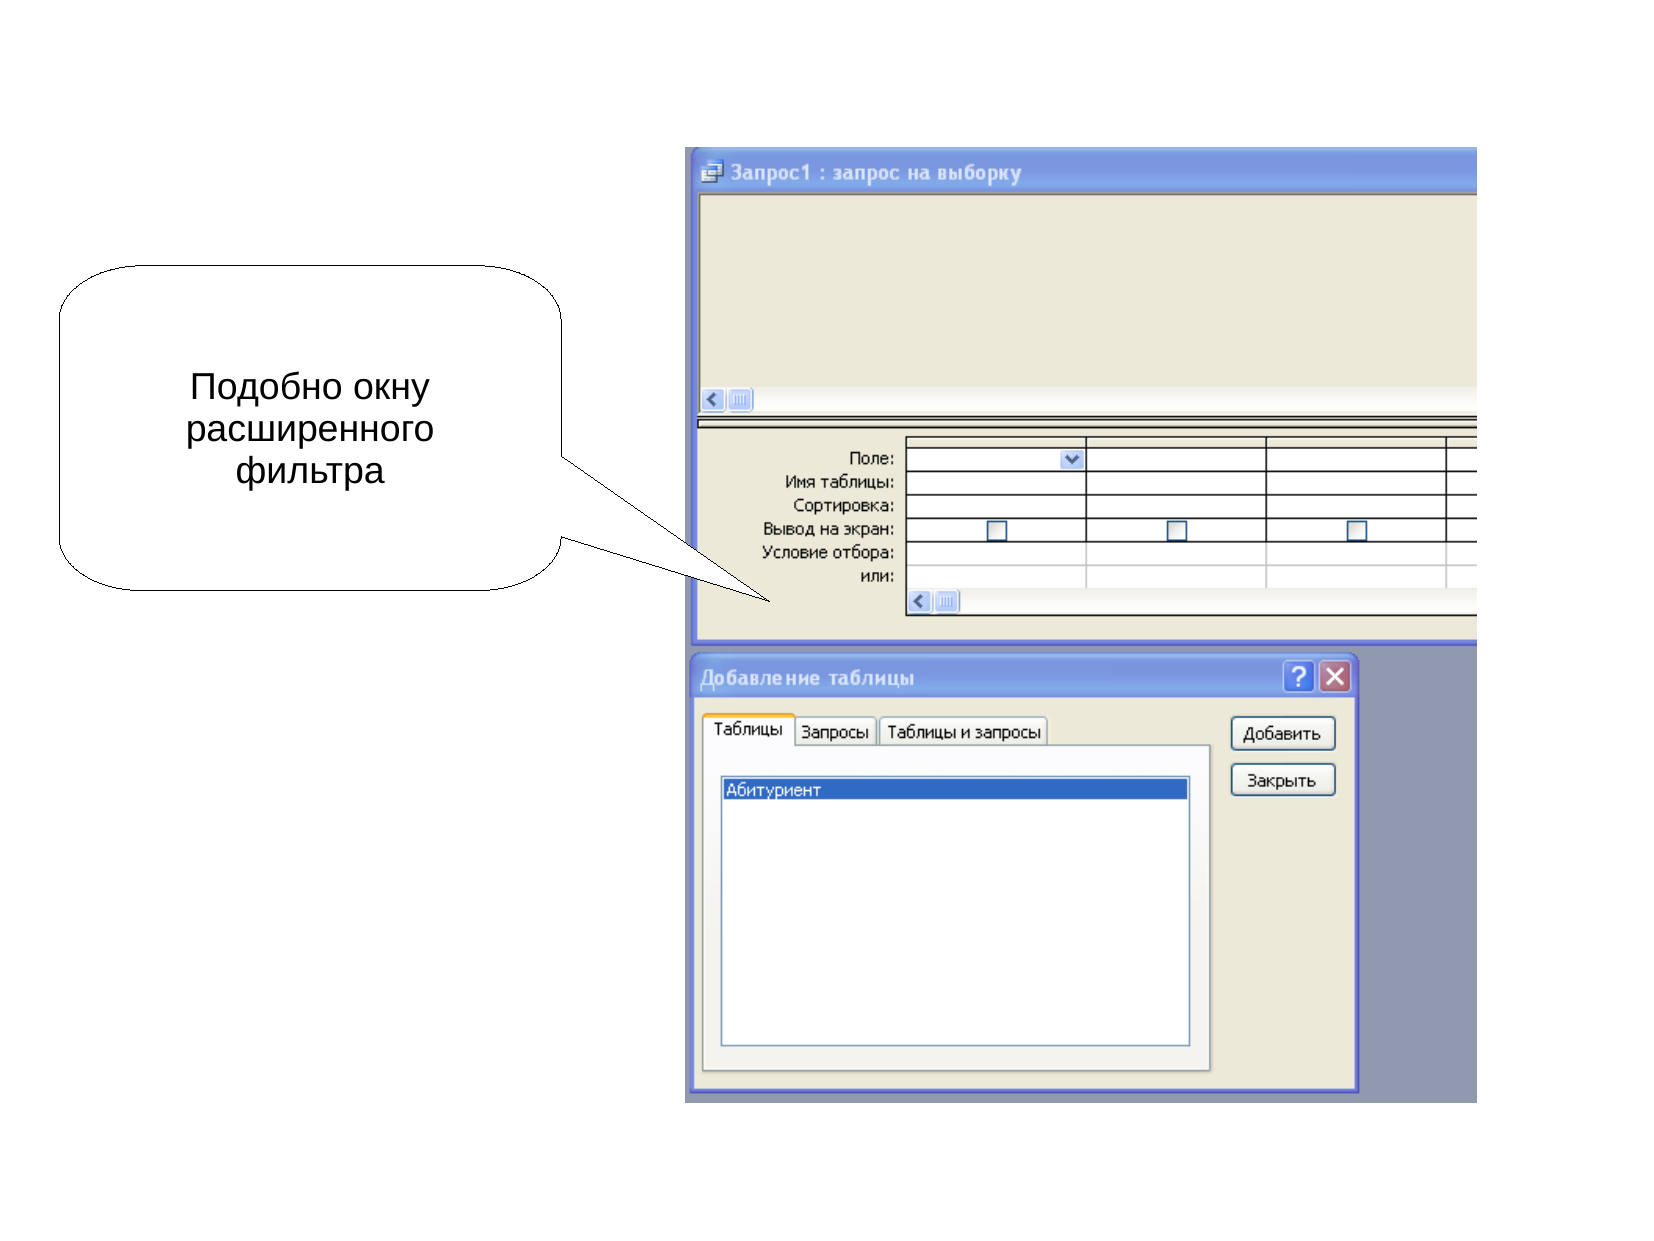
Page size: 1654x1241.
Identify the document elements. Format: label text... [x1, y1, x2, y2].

text_box Подобно окну расширенного фильтра [59, 265, 770, 602]
picture [685, 147, 1477, 1103]
